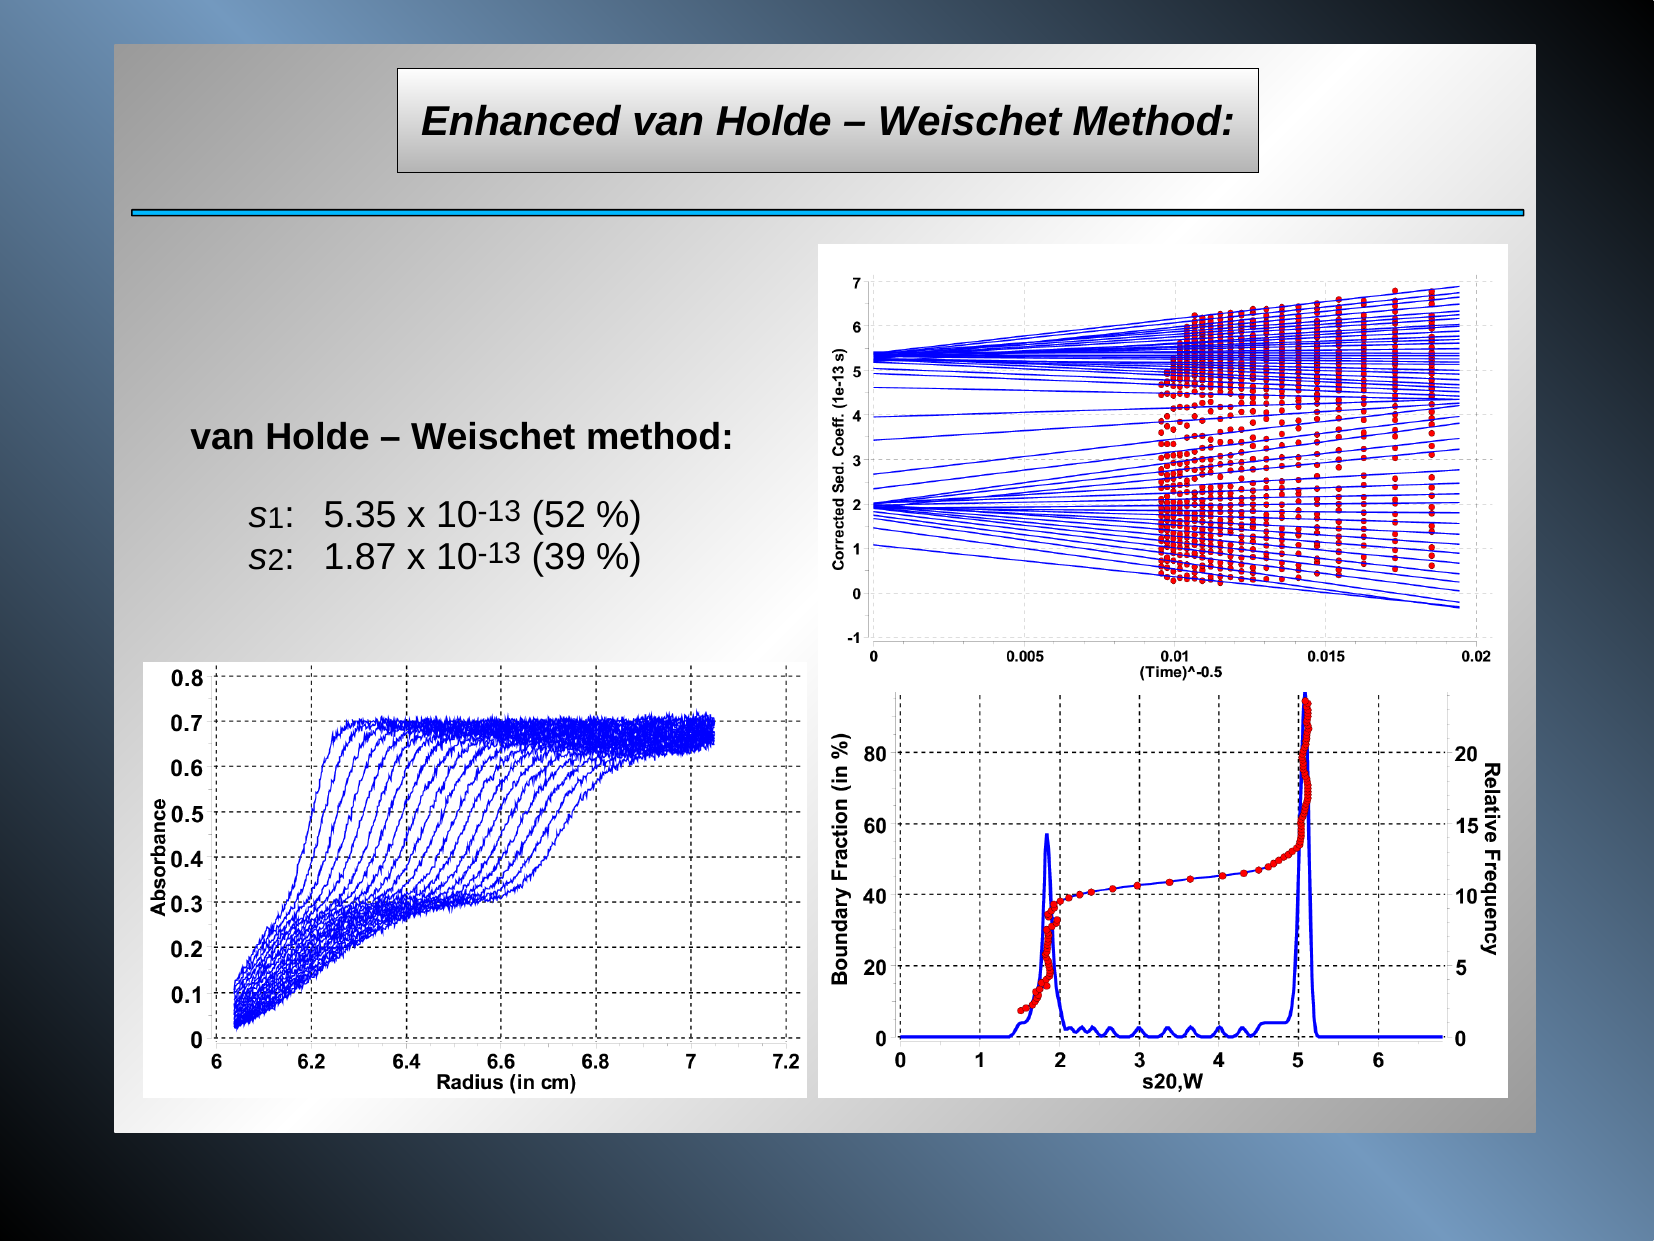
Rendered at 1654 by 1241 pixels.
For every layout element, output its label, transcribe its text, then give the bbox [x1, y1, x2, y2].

text_box [131, 209, 1524, 216]
picture [818, 244, 1508, 1098]
text_box Enhanced van Holde – Weischet Method: [397, 68, 1259, 173]
text_box s1: 5.35 x 10-13 (52 %) s2: 1.87 x 10-13 (39 %) [248, 493, 670, 591]
picture [143, 662, 807, 1098]
text_box van Holde – Weischet method: [190, 415, 741, 458]
